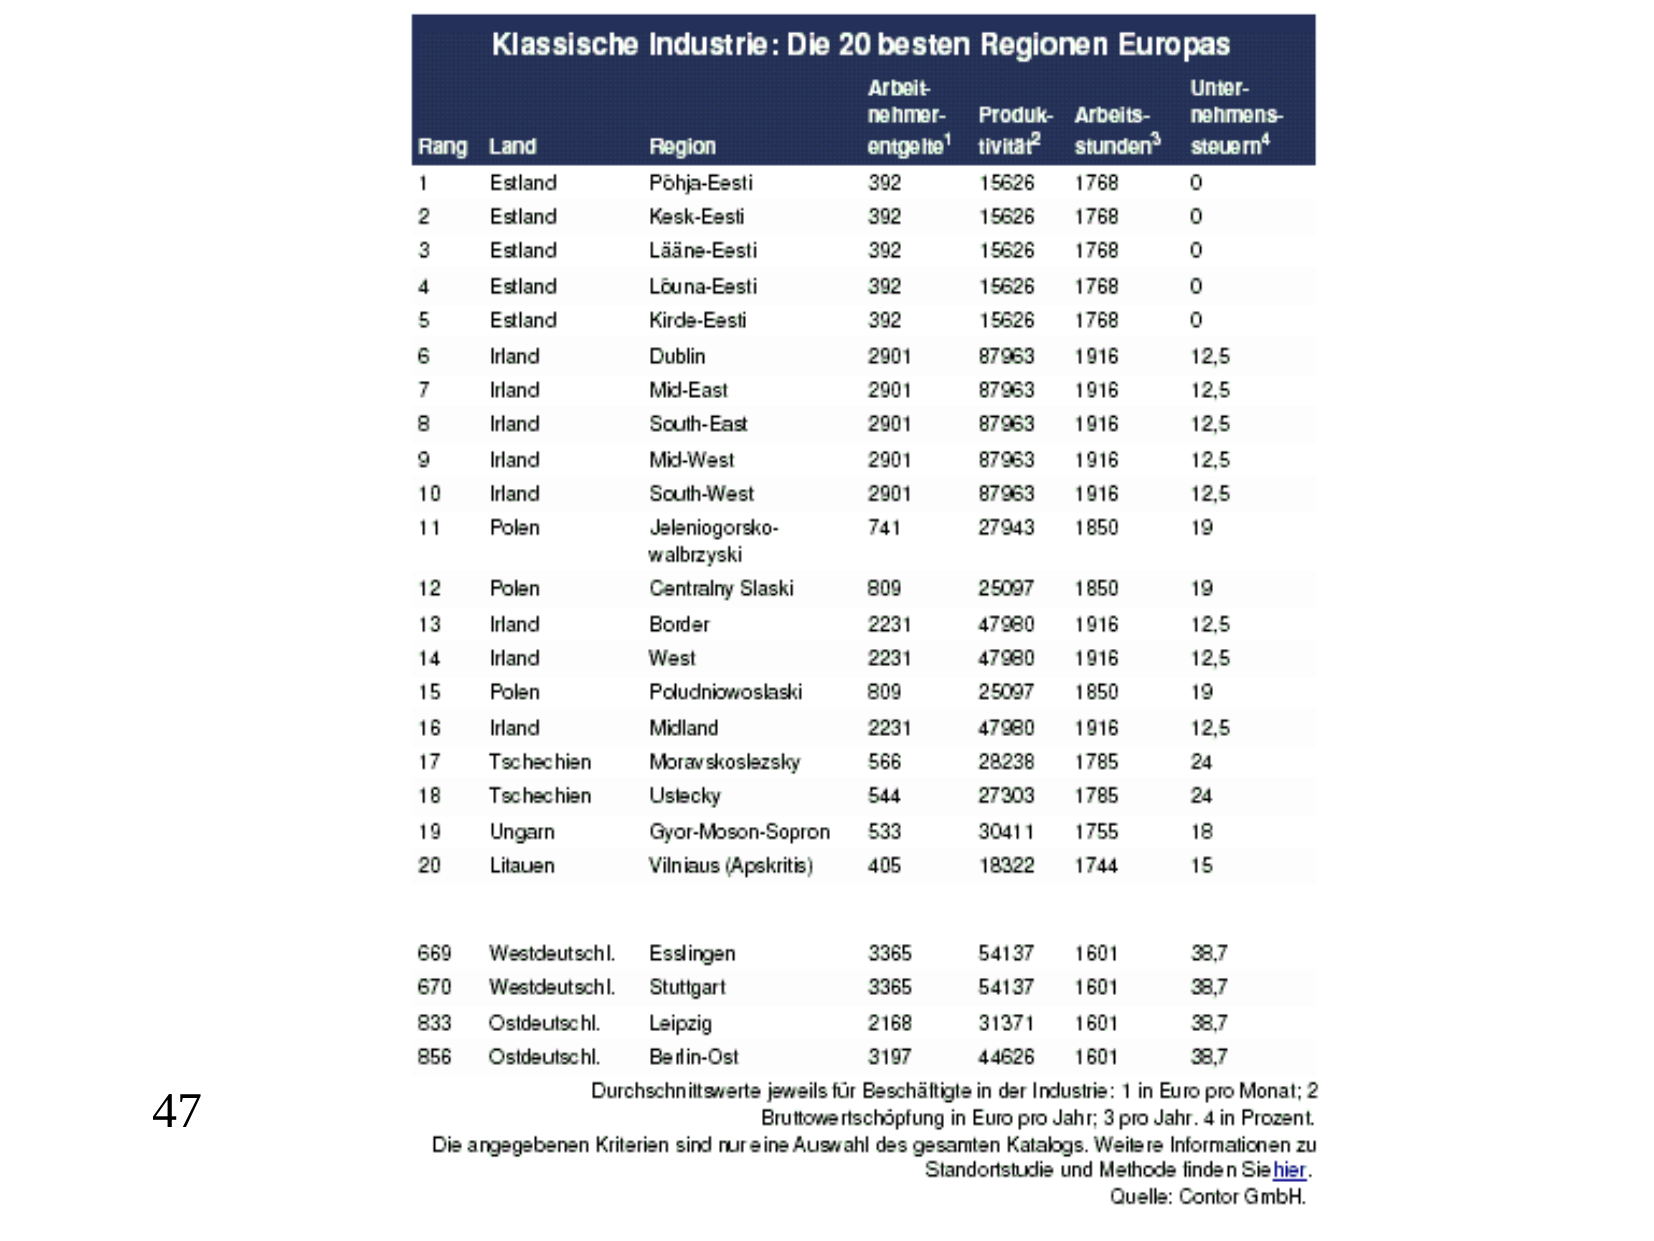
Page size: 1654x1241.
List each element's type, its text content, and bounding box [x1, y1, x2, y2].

text_box <Nummer> [152, 1079, 388, 1141]
picture [406, 6, 1327, 1227]
